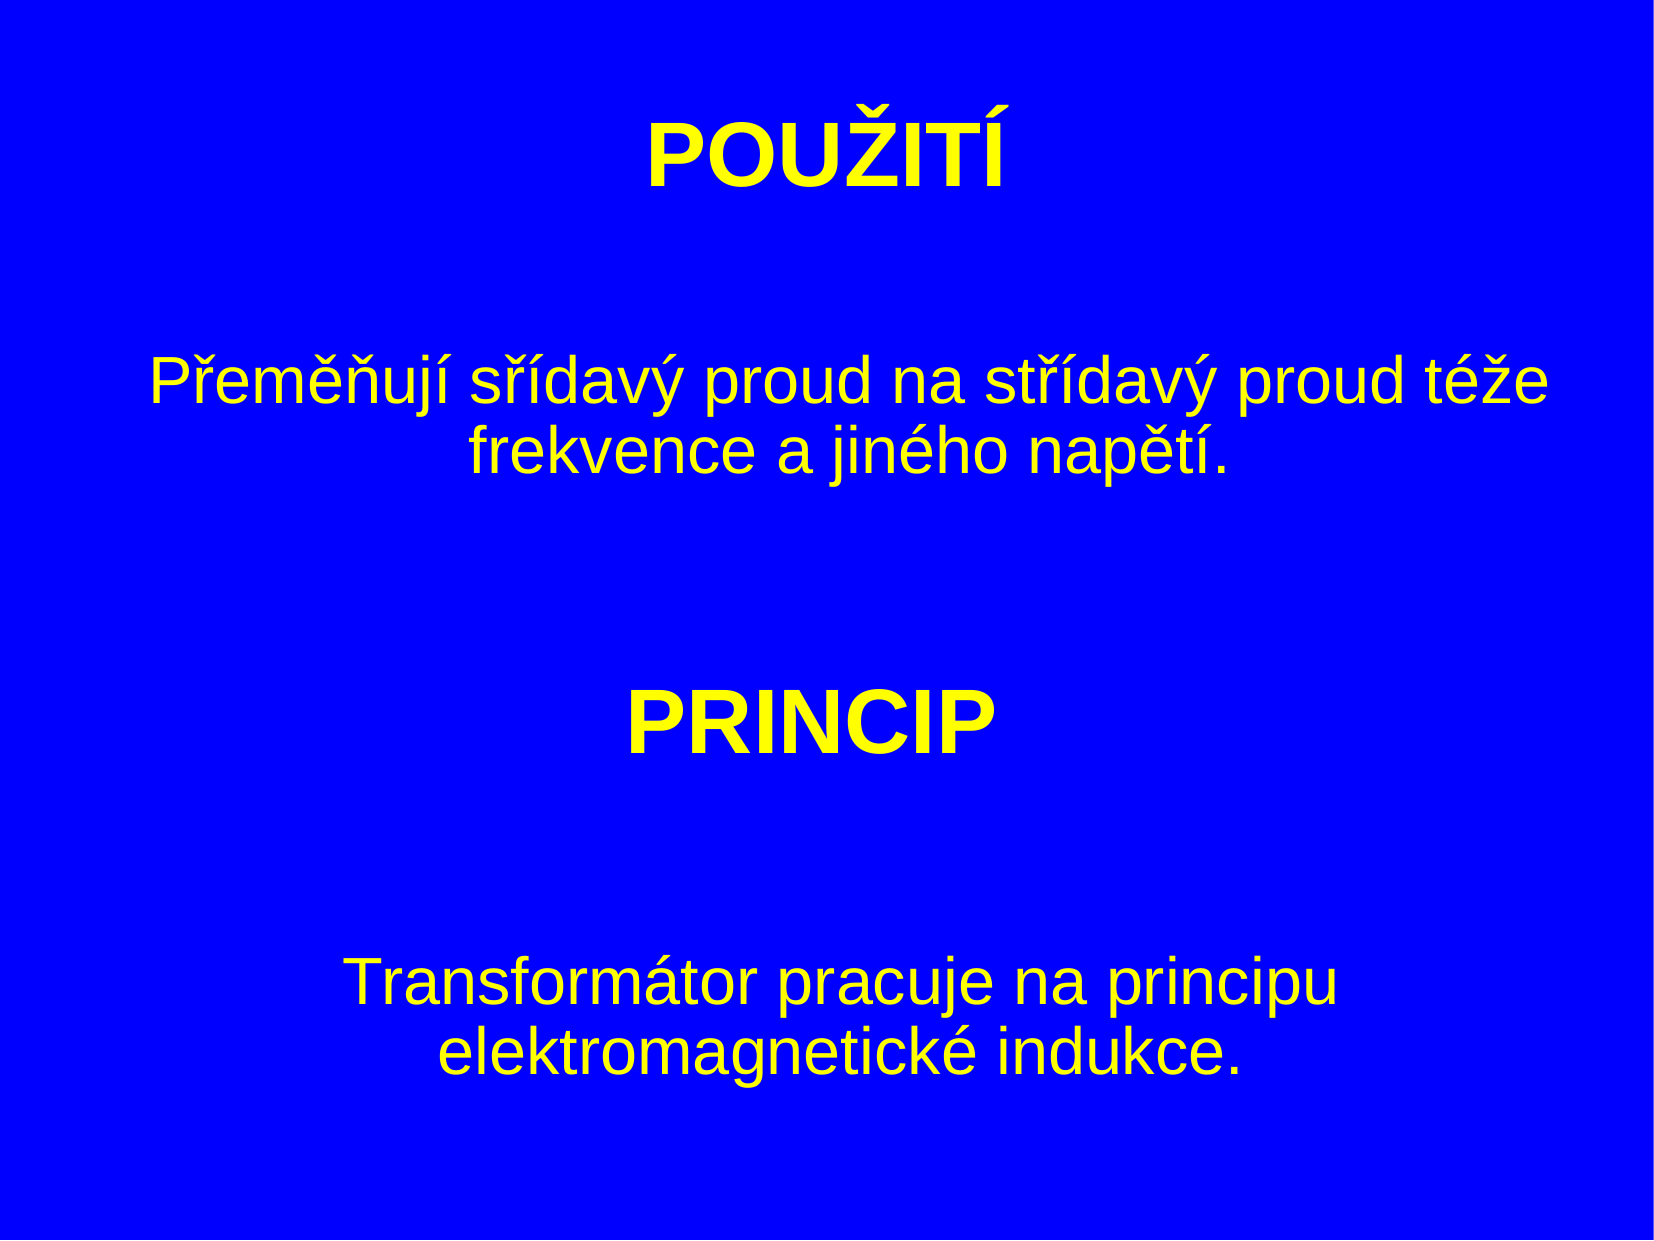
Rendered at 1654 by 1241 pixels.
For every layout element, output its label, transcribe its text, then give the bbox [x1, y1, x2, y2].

text_box PRINCIP [383, 665, 1241, 768]
subtitle Přeměňují sřídavý proud na střídavý proud téže frekvence a jiného napětí. [106, 236, 1595, 591]
title POUŽITÍ [82, 56, 1571, 249]
text_box Transformátor pracuje na principu elektromagnetické indukce. [59, 933, 1624, 1093]
